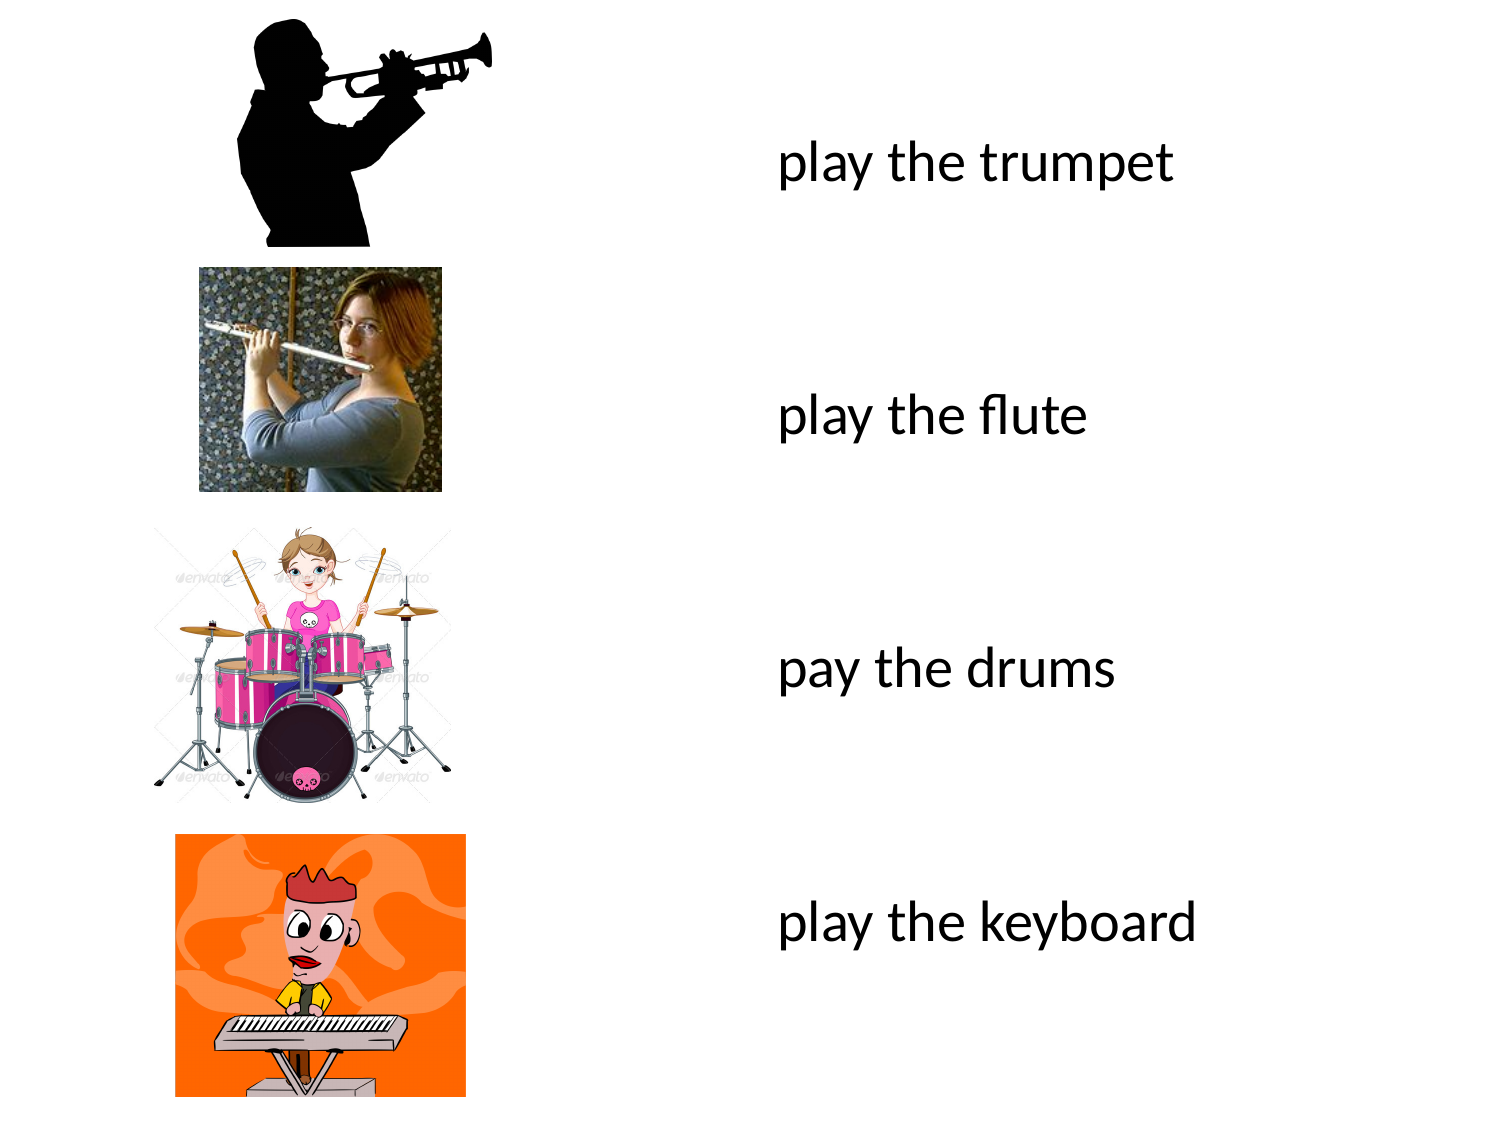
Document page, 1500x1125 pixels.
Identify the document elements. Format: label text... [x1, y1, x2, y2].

picture [175, 834, 466, 1098]
list play the trumpet play the flute pay the drums play the keyboard [762, 30, 1426, 1083]
picture [199, 267, 442, 492]
picture [154, 527, 451, 803]
picture [237, 19, 492, 247]
